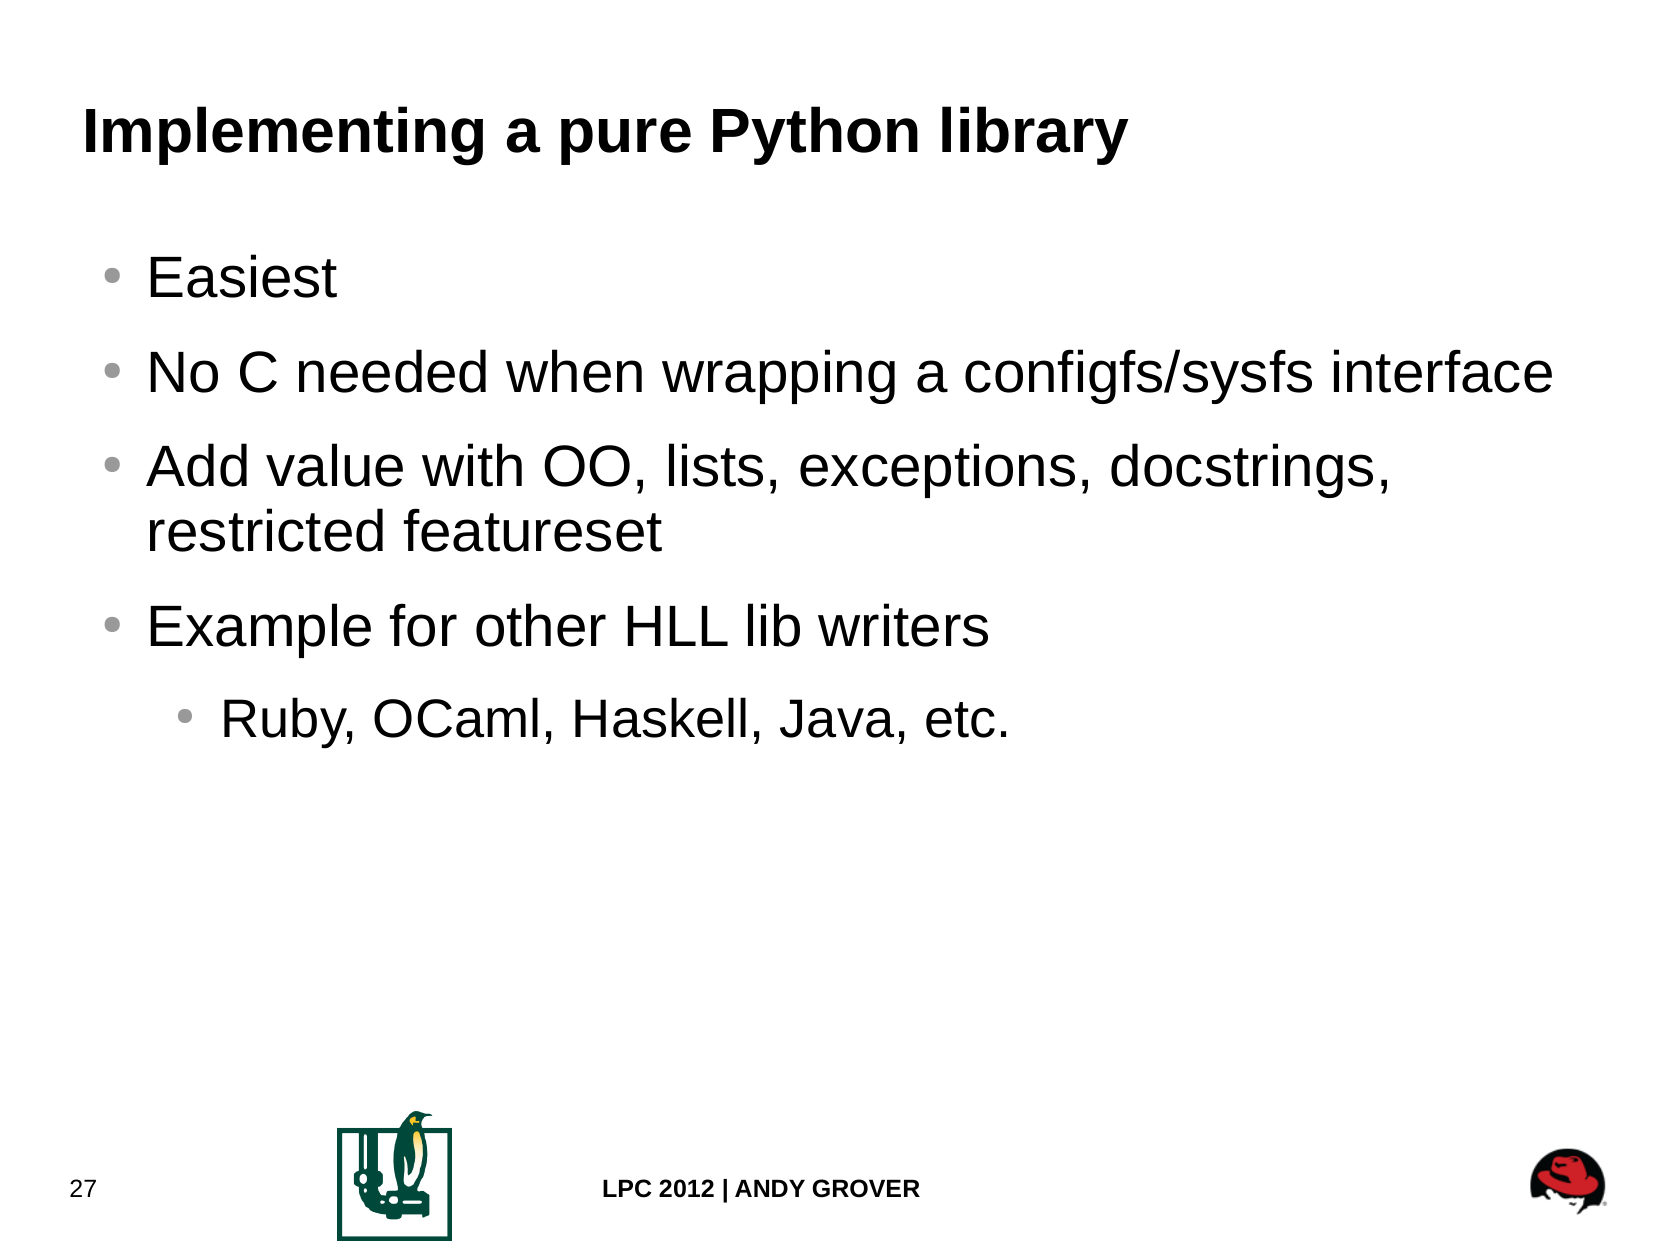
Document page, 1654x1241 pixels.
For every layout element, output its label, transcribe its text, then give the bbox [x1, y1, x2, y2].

picture [1529, 1146, 1613, 1224]
title Implementing a pure Python library [82, 37, 1571, 226]
list Easiest No C needed when wrapping a configfs/sysfs interface Add value with OO, lists, exceptions, docstrings, restricted featureset Example for other HLL lib writers Ruby, OCaml, Haskell, Java, etc. [86, 244, 1576, 1039]
picture [337, 1111, 452, 1241]
